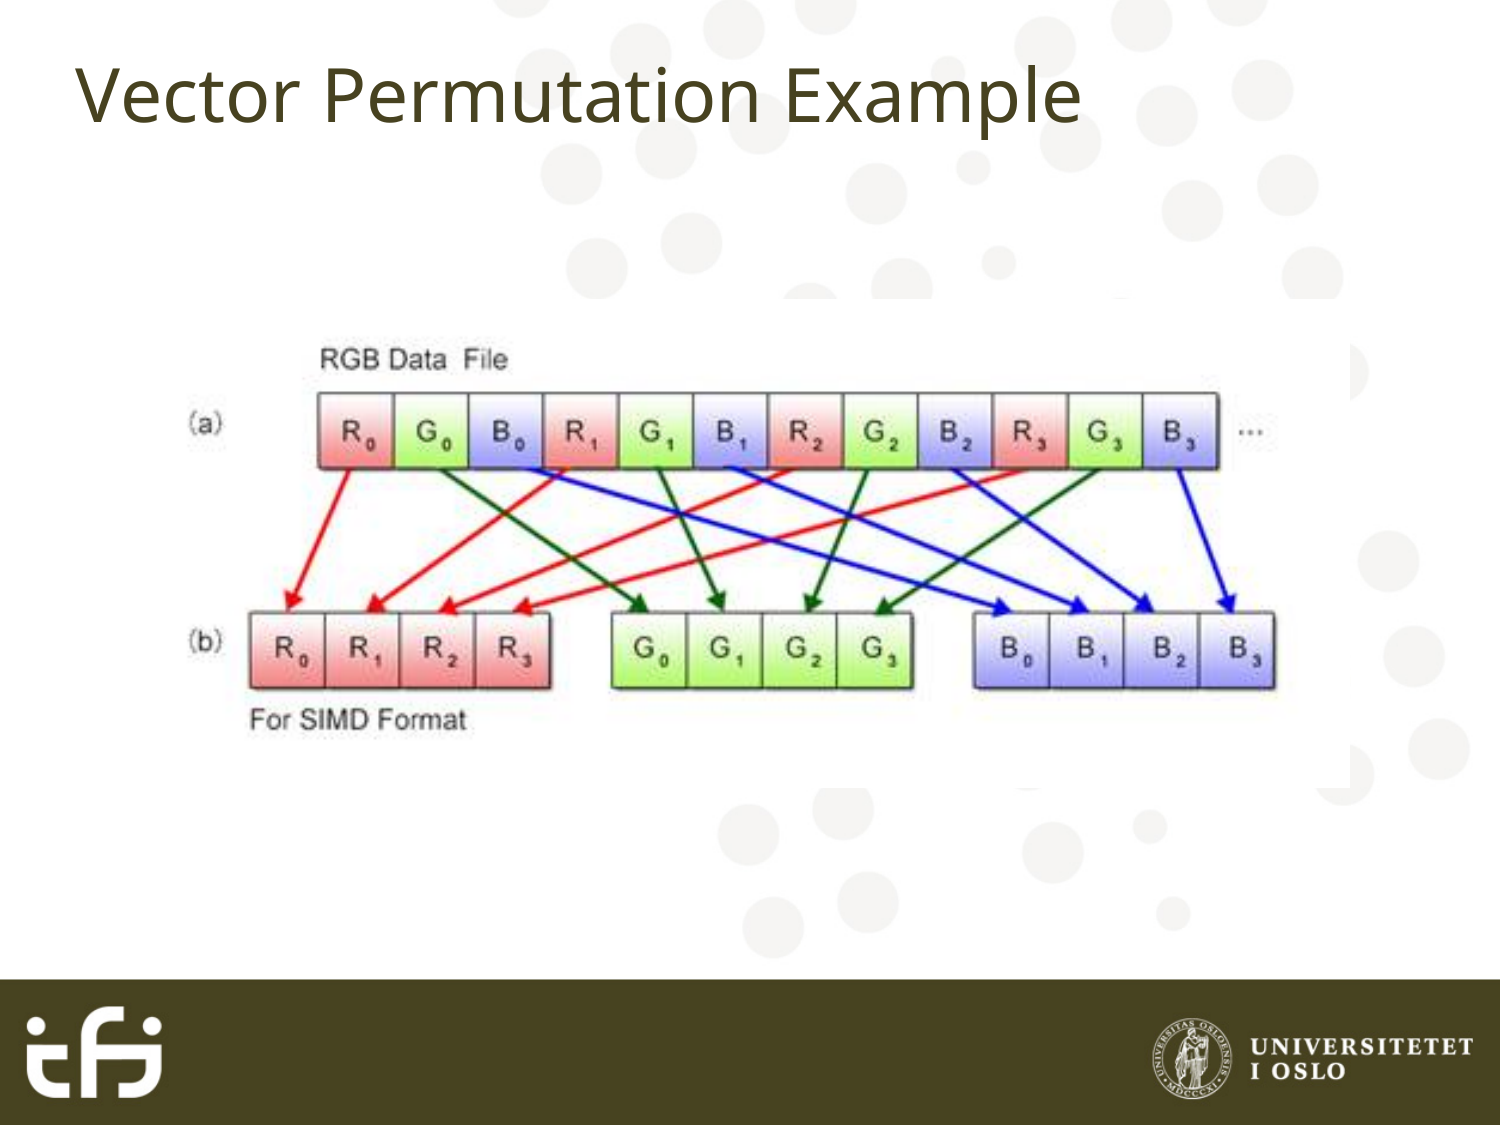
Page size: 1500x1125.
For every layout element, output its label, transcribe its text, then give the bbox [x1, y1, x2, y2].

title Vector Permutation Example [75, 47, 1426, 139]
picture [0, 0, 1500, 1125]
